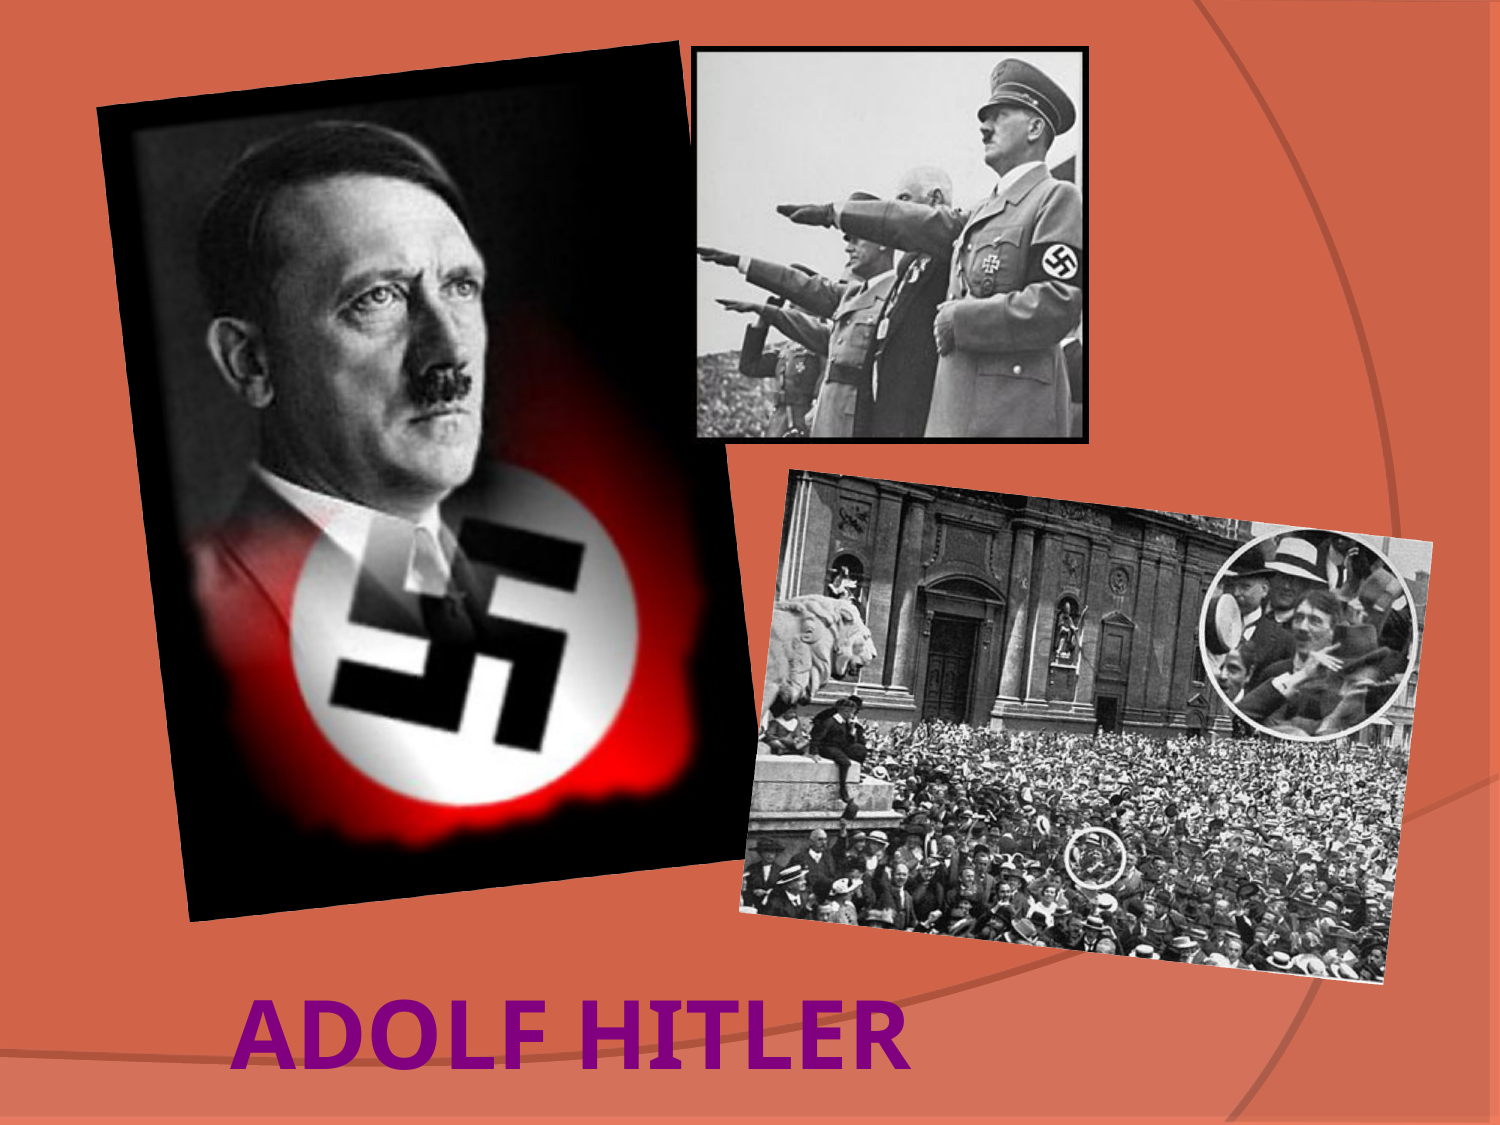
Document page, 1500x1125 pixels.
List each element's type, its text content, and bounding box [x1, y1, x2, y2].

picture [95, 39, 1433, 985]
title ADOLF HITLER [222, 937, 1448, 1125]
